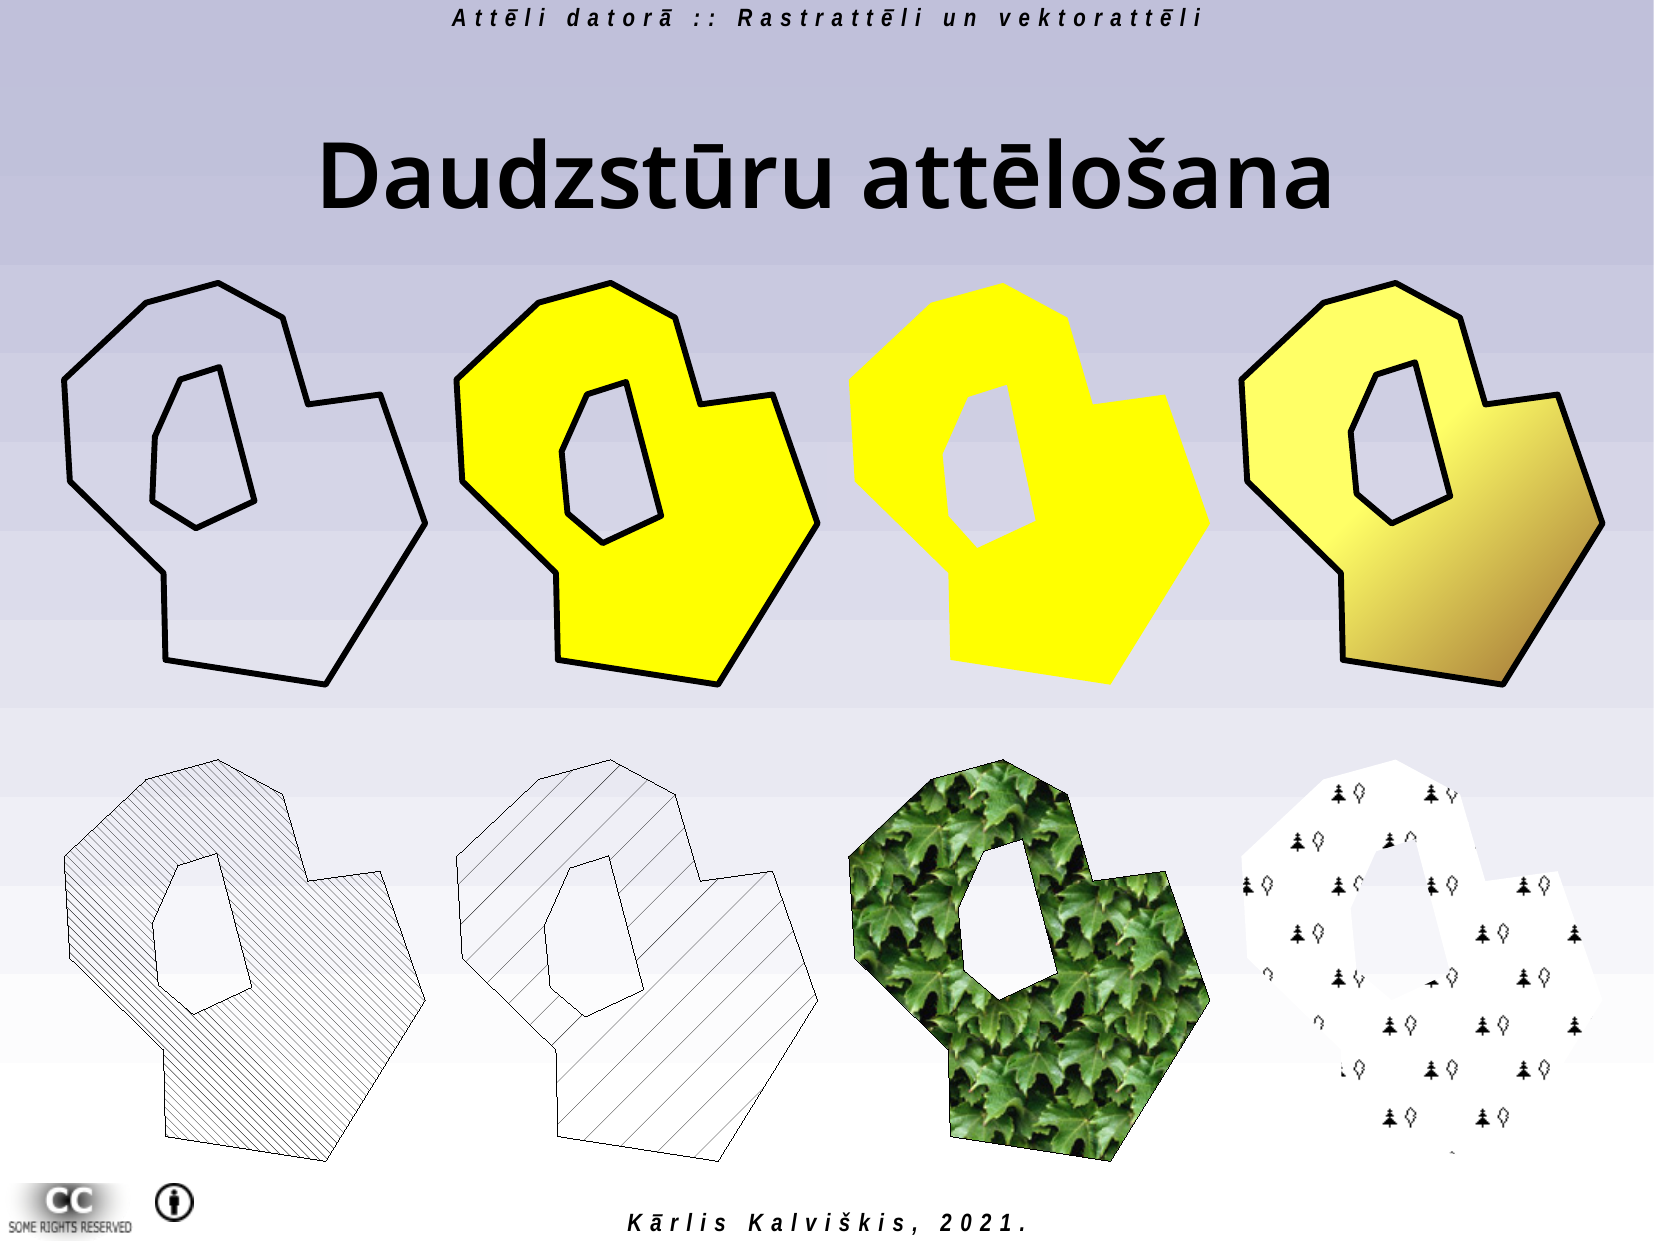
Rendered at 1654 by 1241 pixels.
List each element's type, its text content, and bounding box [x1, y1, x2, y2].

text_box [1241, 282, 1603, 685]
title Daudzstūru attēlošana [29, 49, 1625, 296]
text_box [848, 759, 1210, 1162]
text_box [64, 759, 426, 1162]
text_box [848, 282, 1210, 685]
title Daudzstūru attēlošana [186, 287, 234, 296]
text_box [1241, 759, 1603, 1162]
text_box [456, 282, 818, 685]
picture [0, 0, 1654, 1241]
text_box [456, 759, 818, 1162]
